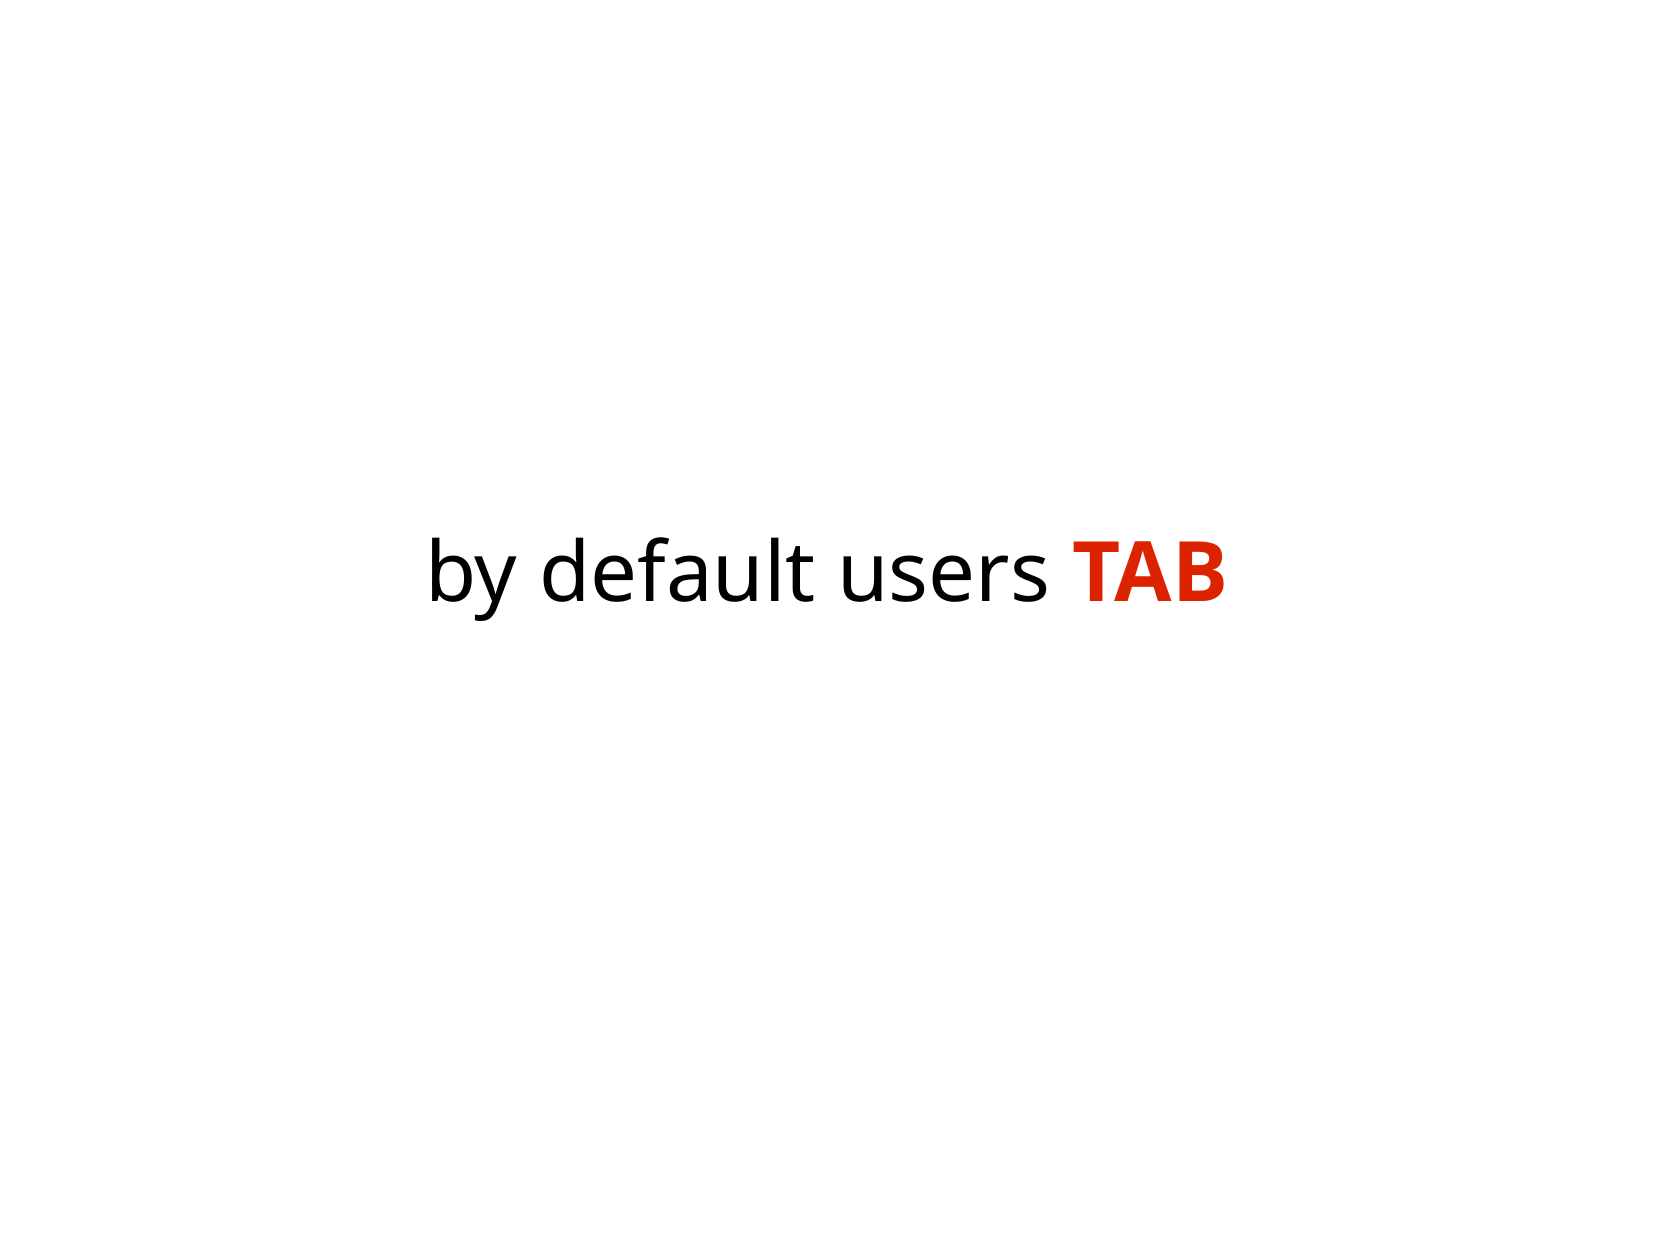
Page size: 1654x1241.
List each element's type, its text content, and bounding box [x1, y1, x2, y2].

subtitle by default users TAB [82, 118, 1571, 1021]
